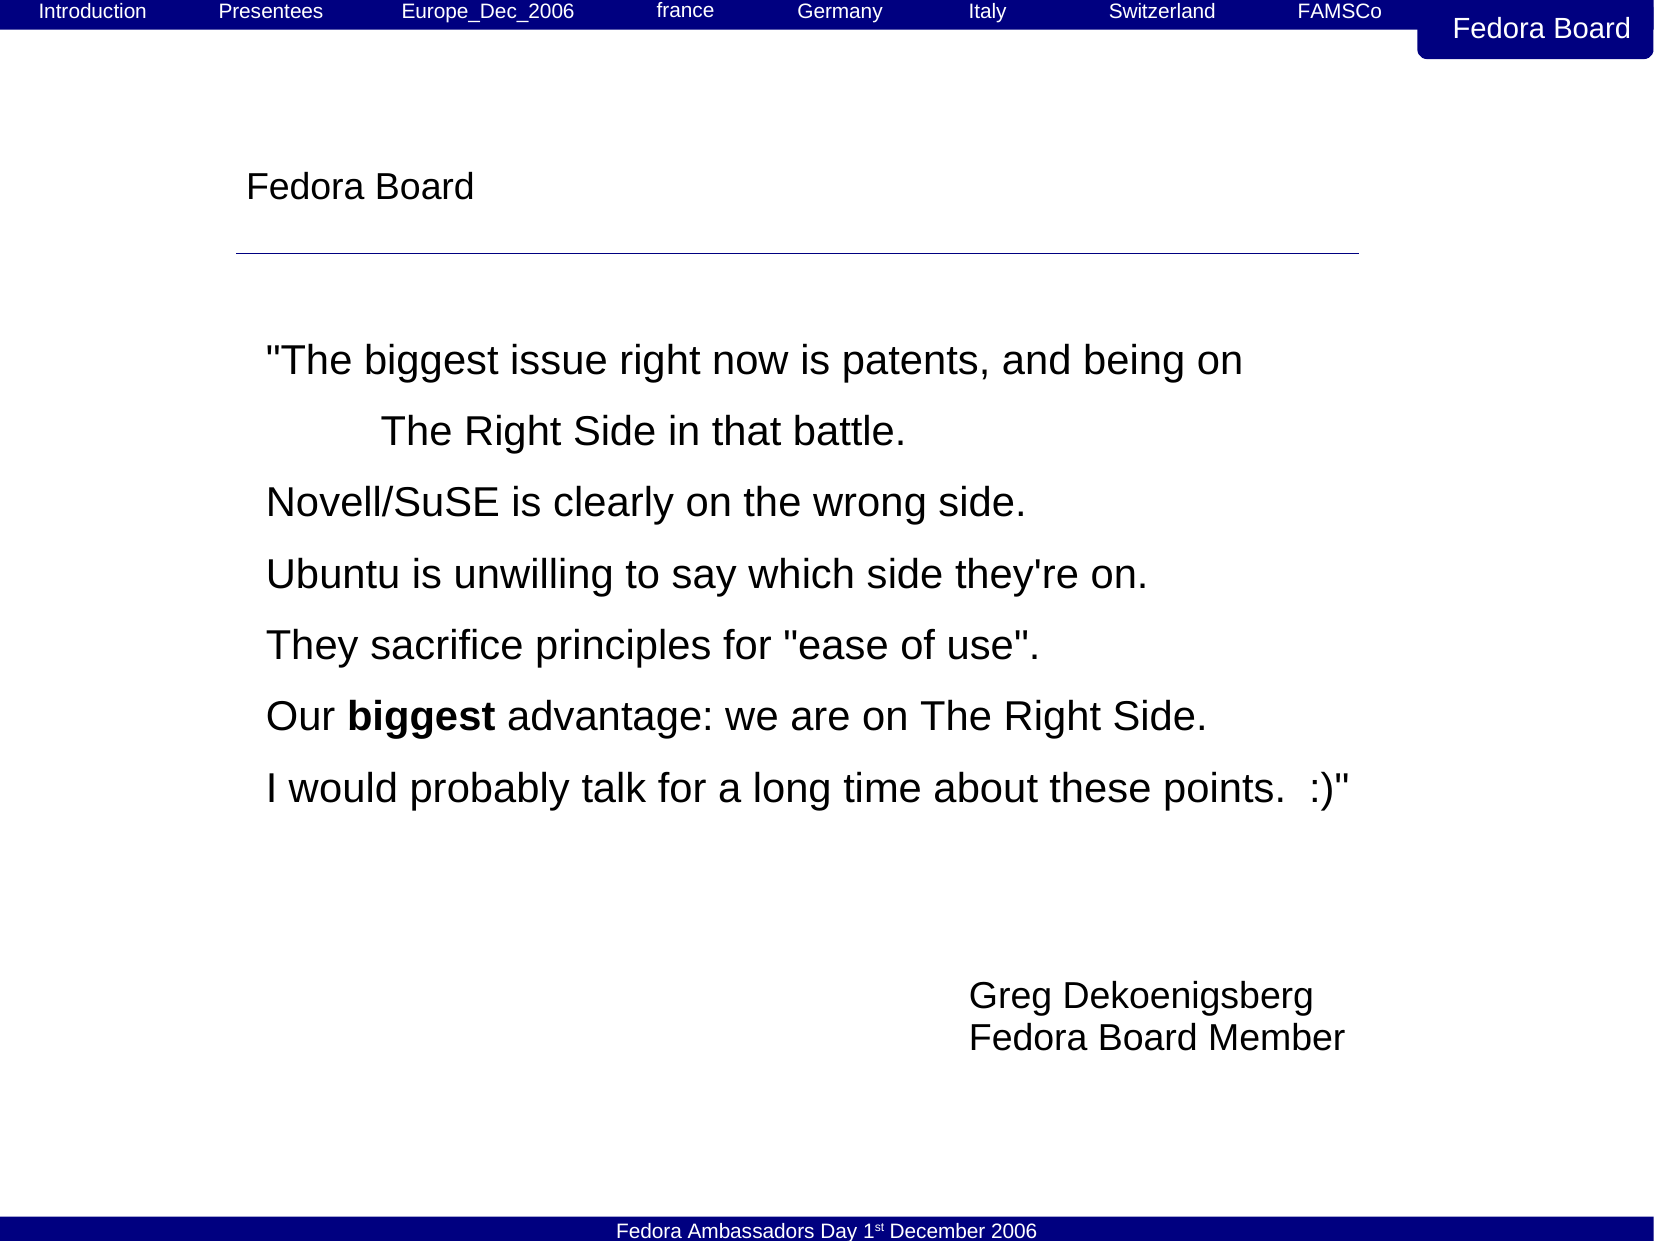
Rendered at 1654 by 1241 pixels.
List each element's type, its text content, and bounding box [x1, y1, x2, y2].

text_box Fedora Board [246, 165, 475, 222]
text_box Greg Dekoenigsberg Fedora Board Member [968, 974, 1346, 1086]
text_box Fedora Board [1452, 11, 1629, 56]
text_box [1417, 0, 1654, 60]
text_box "The biggest issue right now is patents, and being on The Right Side in that battle. Novell/SuSE is clearly on the wrong side. Ubuntu is unwilling to say which side they're on. They sacrifice principles for "ease of use". Our biggest advantage: we are on The Right Side. I would probably talk for a long time about these points. :)" [265, 336, 1359, 921]
